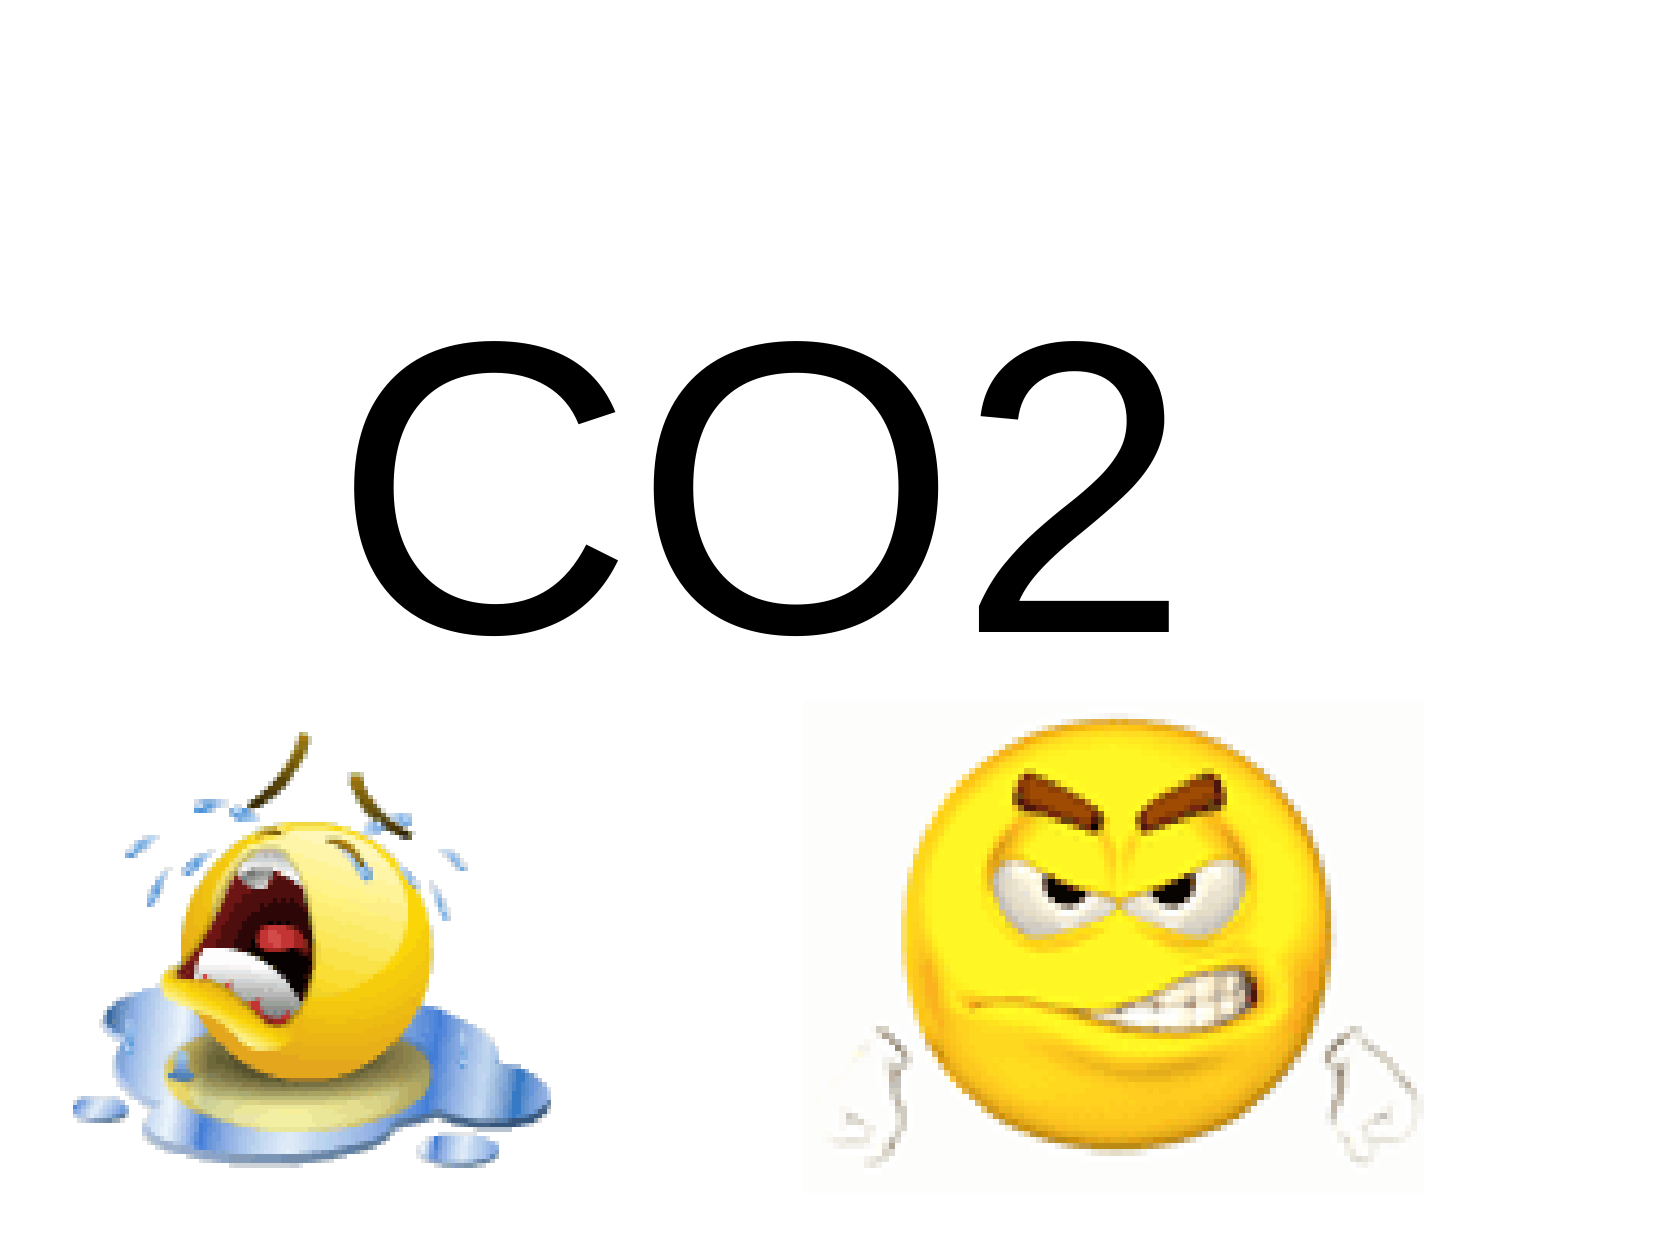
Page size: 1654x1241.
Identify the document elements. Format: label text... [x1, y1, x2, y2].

text_box CO2 [318, 248, 1441, 729]
picture [47, 728, 556, 1177]
picture [803, 701, 1424, 1193]
